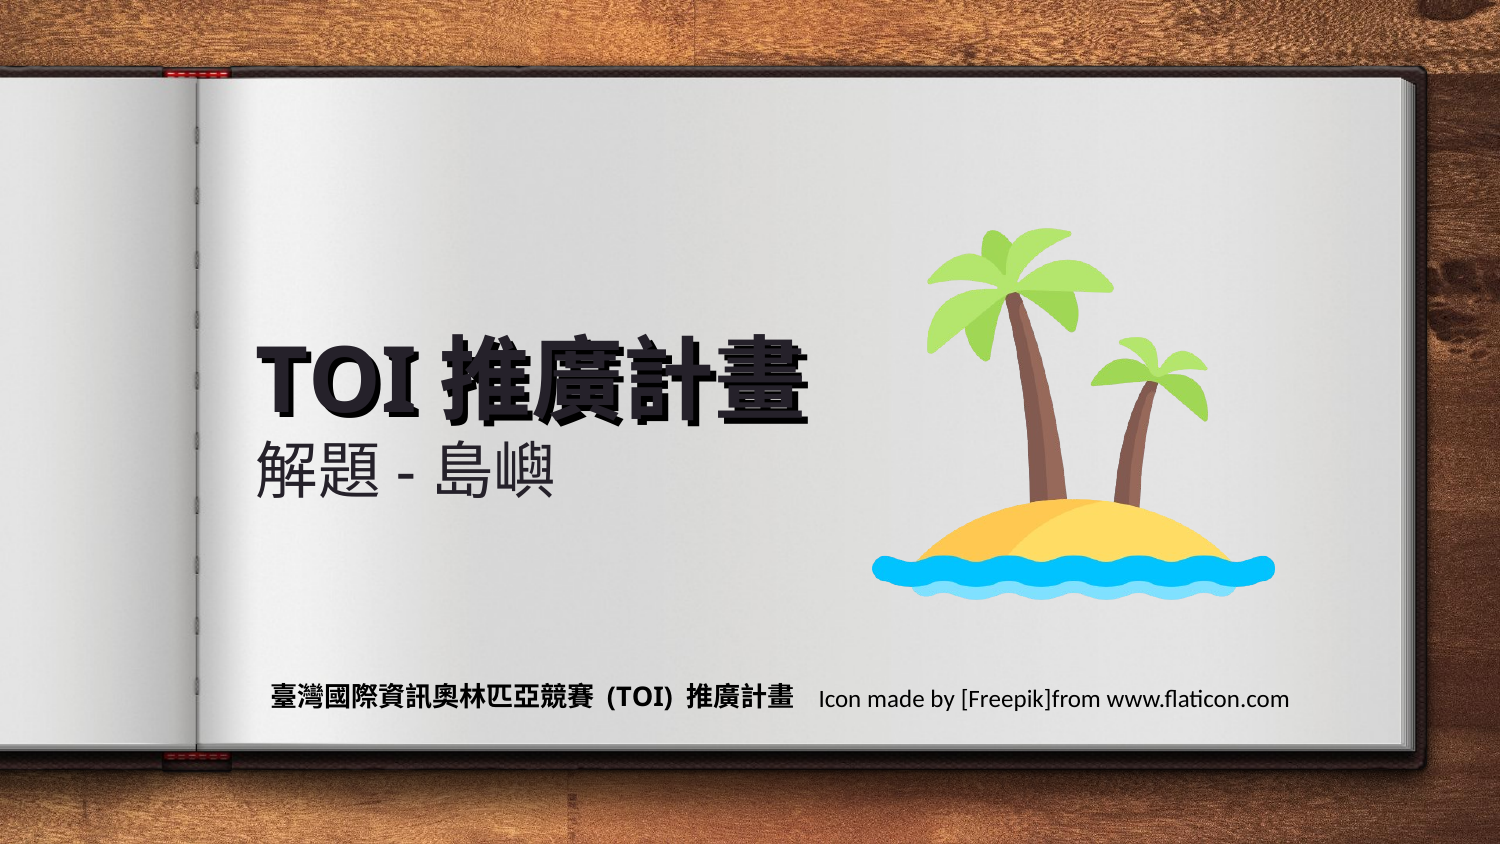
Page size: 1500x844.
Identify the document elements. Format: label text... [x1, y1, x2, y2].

picture [872, 212, 1275, 564]
title TOI推廣計畫 解題-島嶼 [240, 262, 872, 565]
text_box Icon made by [Freepik]from www.flaticon.com [804, 675, 1385, 720]
picture [872, 574, 1275, 615]
